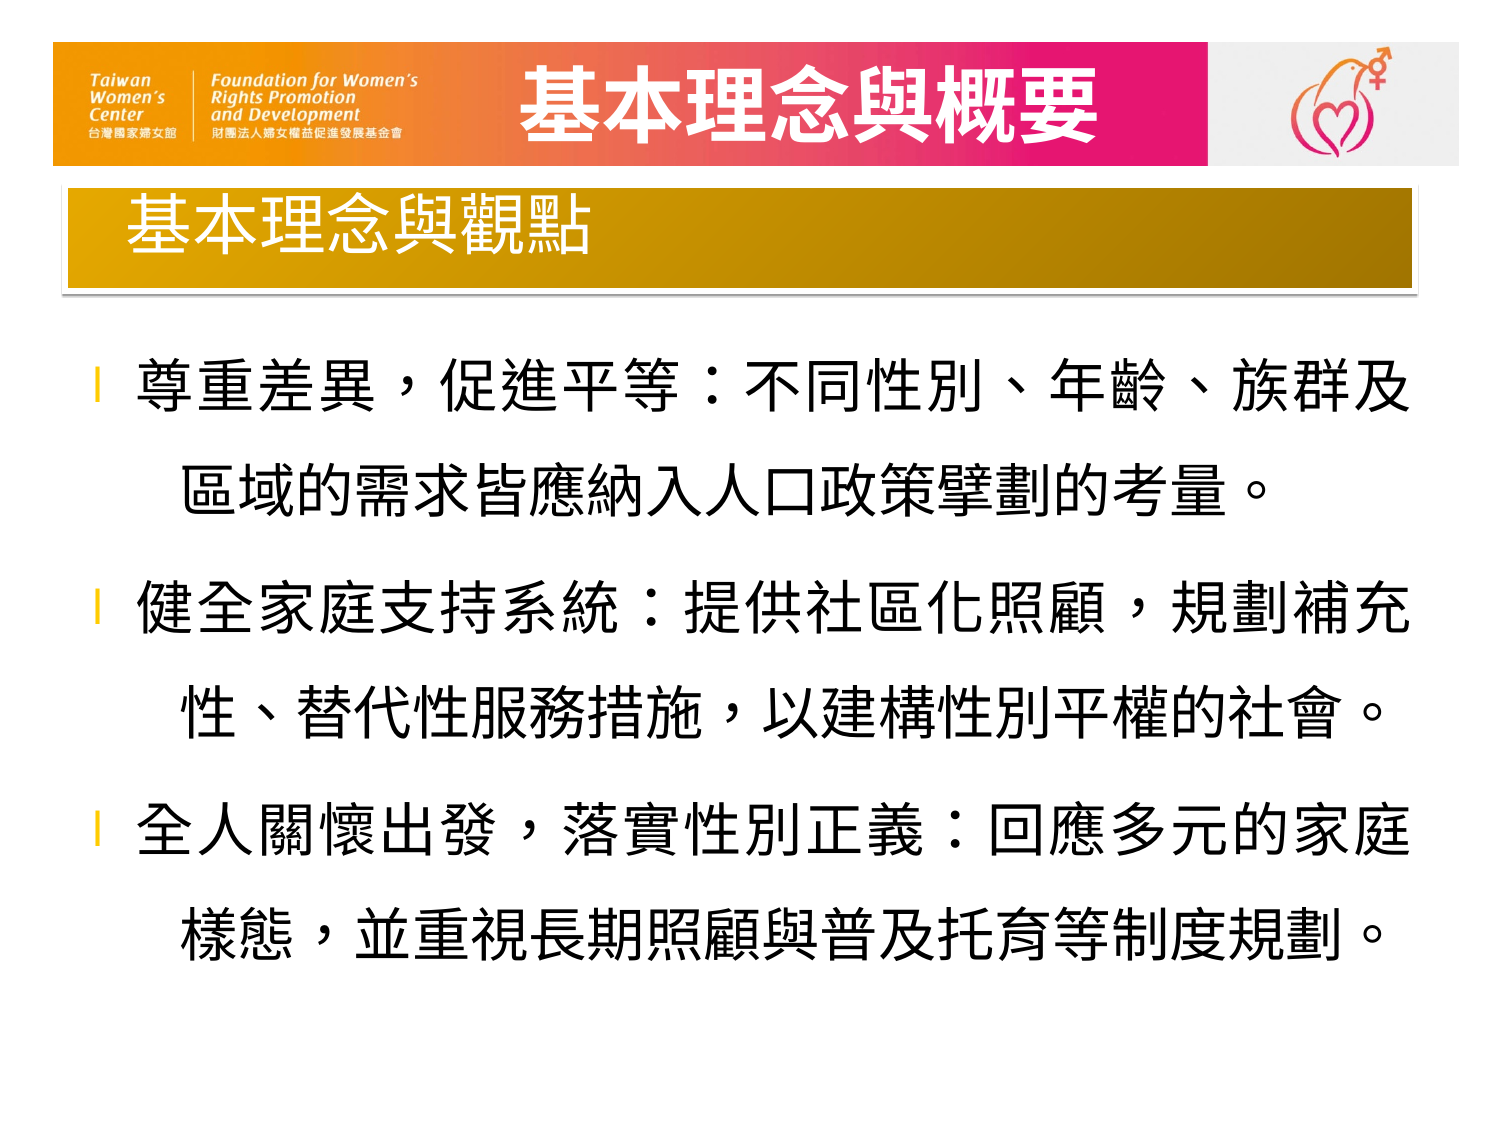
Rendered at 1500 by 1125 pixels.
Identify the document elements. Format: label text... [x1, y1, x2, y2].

list 尊重差異，促進平等：不同性別、年齡、族群及區域的需求皆應納入人口政策擘劃的考量。 健全家庭支持系統：提供社區化照顧，規劃補充性、替代性服務措施，以建構性別平權的社會。 全人關懷出發，落實性別正義：回應多元的家庭樣態，並重視長期照顧與普及托育等制度規劃。 [76, 307, 1427, 971]
text_box 基本理念與觀點 [64, 184, 1415, 291]
title 基本理念與概要 [194, 45, 1426, 161]
